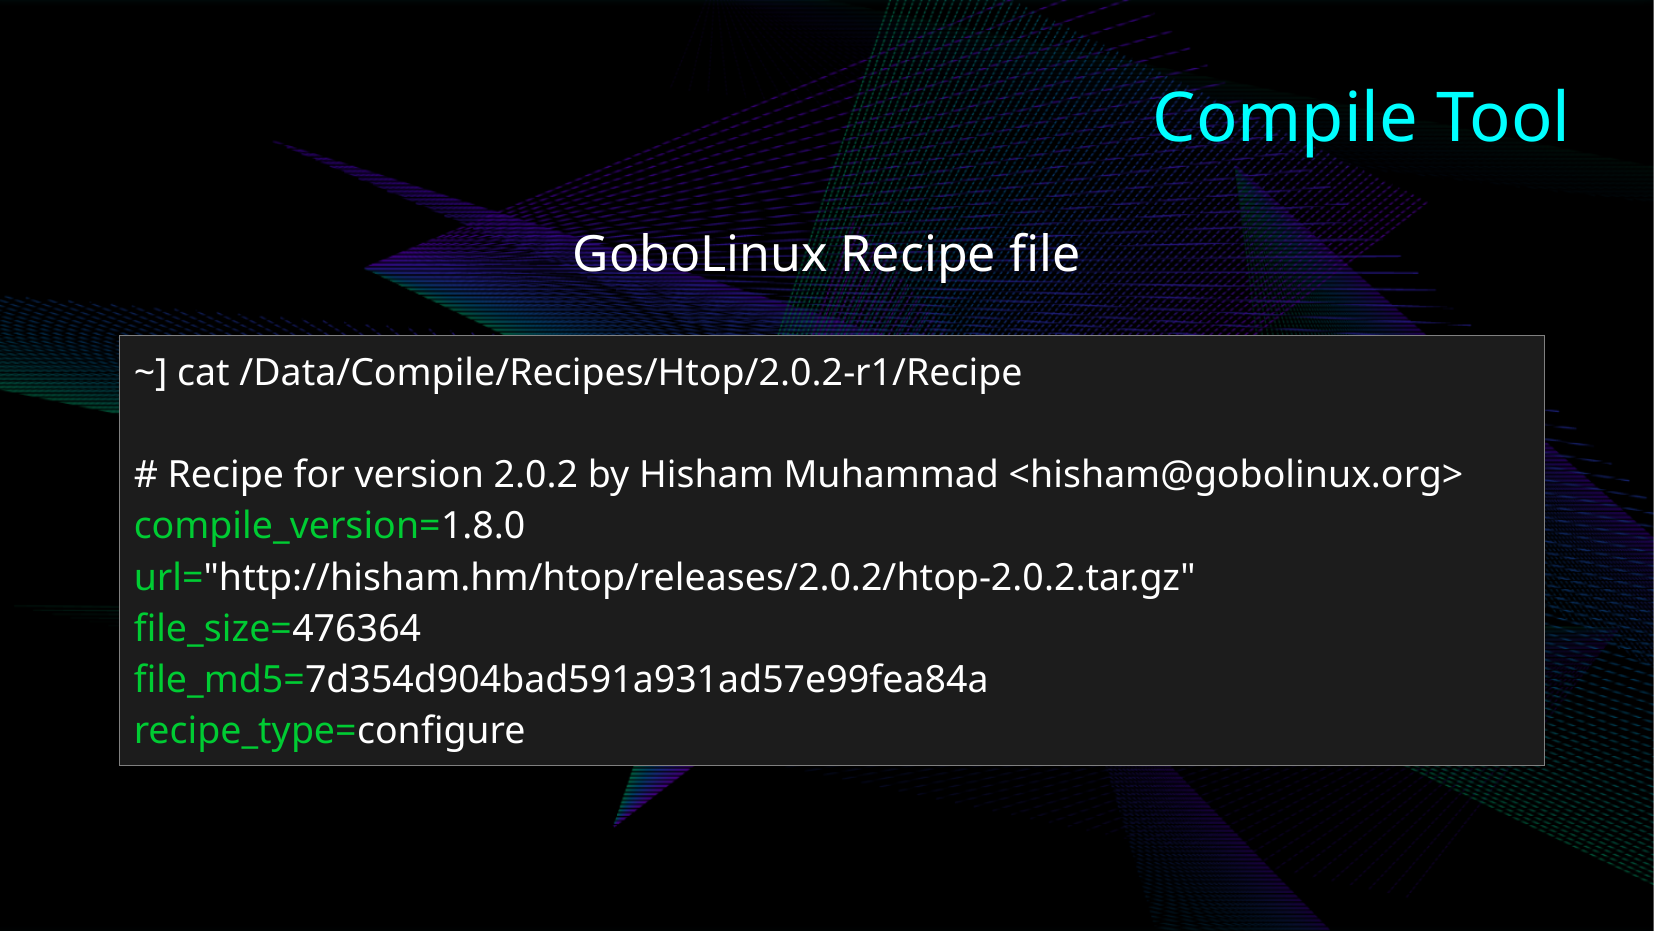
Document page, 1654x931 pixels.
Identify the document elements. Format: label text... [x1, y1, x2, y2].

list GoboLinux Recipe file [82, 217, 1571, 616]
title Compile Tool [82, 37, 1571, 193]
text_box ~] cat /Data/Compile/Recipes/Htop/2.0.2-r1/Recipe # Recipe for version 2.0.2 by Hisham Muhammad <hisham@gobolinux.org> compile_version=1.8.0 url="http://hisham.hm/htop/releases/2.0.2/htop-2.0.2.tar.gz" file_size=476364 file_md5=7d354d904bad591a931ad57e99fea84a recipe_type=configure [119, 335, 1545, 766]
picture [0, 0, 1654, 931]
